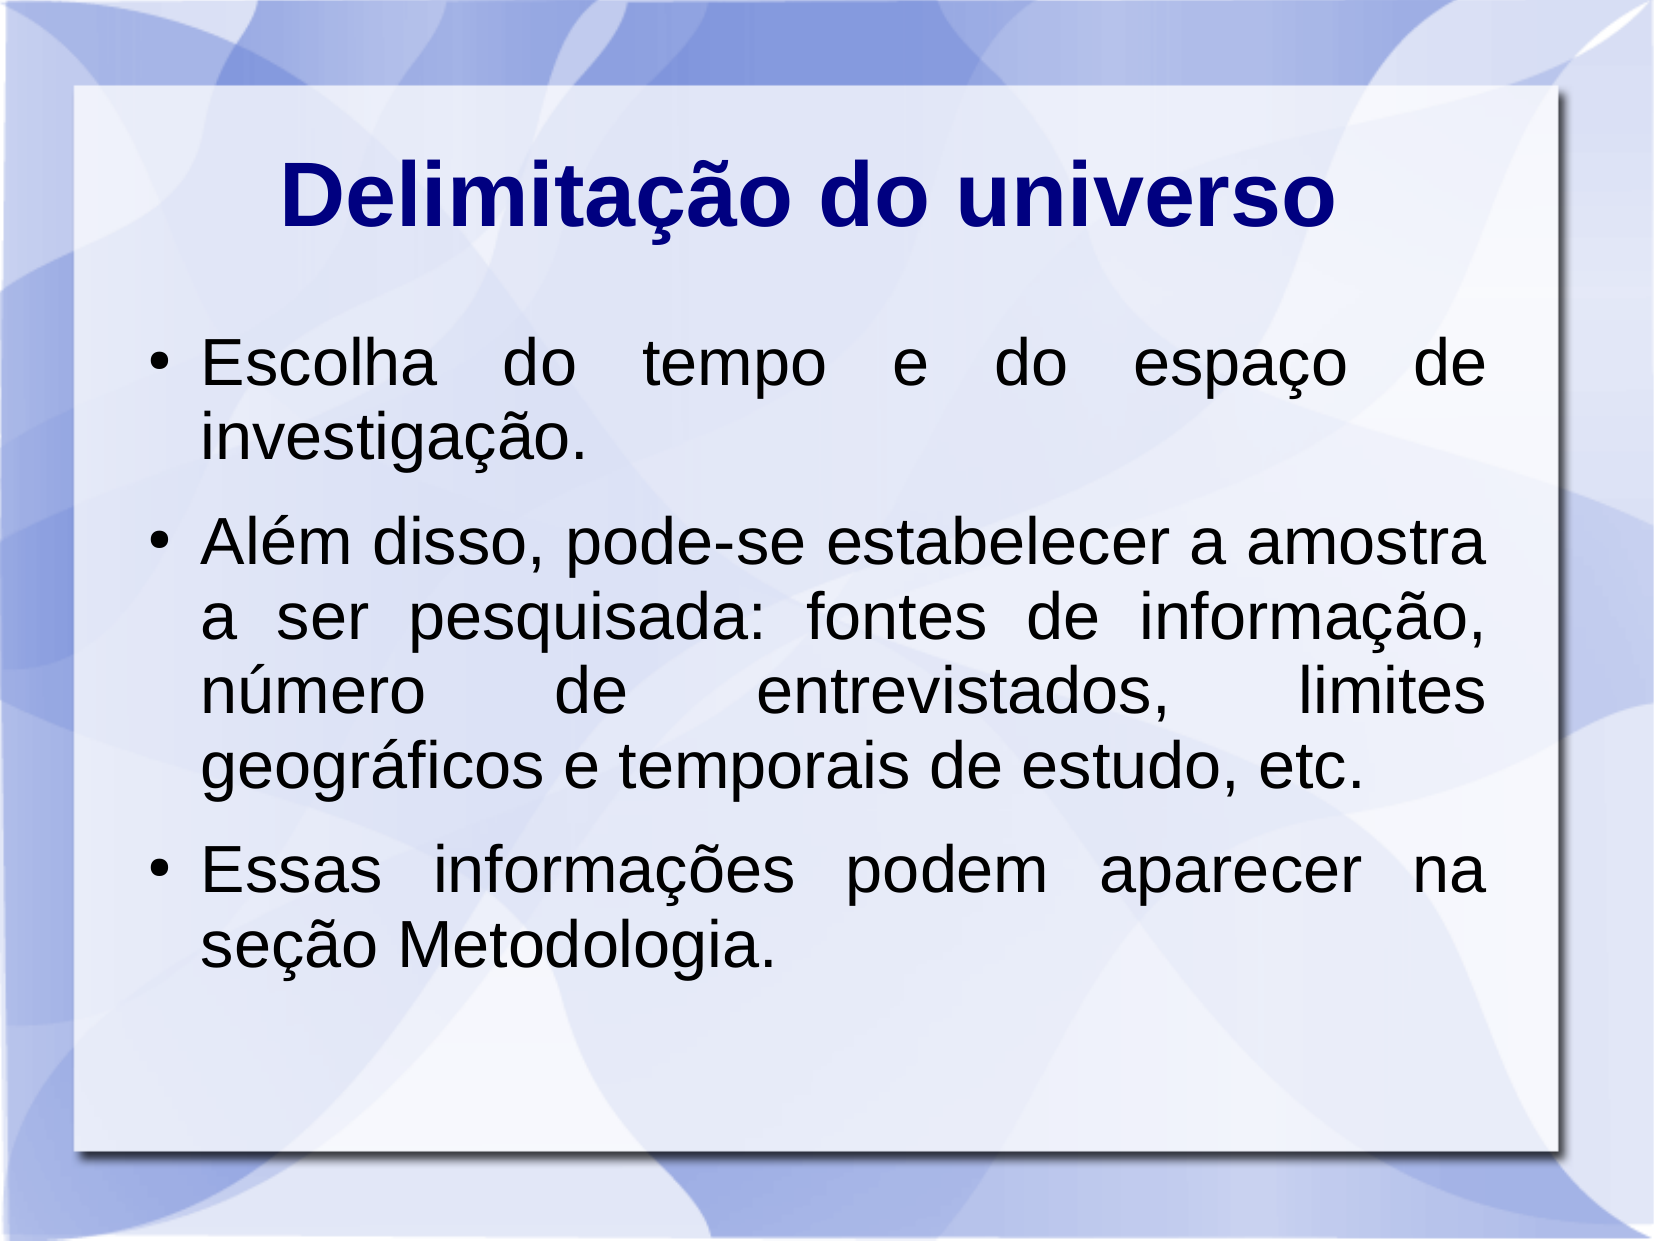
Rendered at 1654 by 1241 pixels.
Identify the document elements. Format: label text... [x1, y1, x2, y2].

list Escolha do tempo e do espaço de investigação. Além disso, pode-se estabelecer a amostra a ser pesquisada: fontes de informação, número de entrevistados, limites geográficos e temporais de estudo, etc. Essas informações podem aparecer na seção Metodologia. [129, 324, 1489, 1045]
picture [0, 0, 1654, 1241]
title Delimitação do universo [82, 90, 1536, 298]
